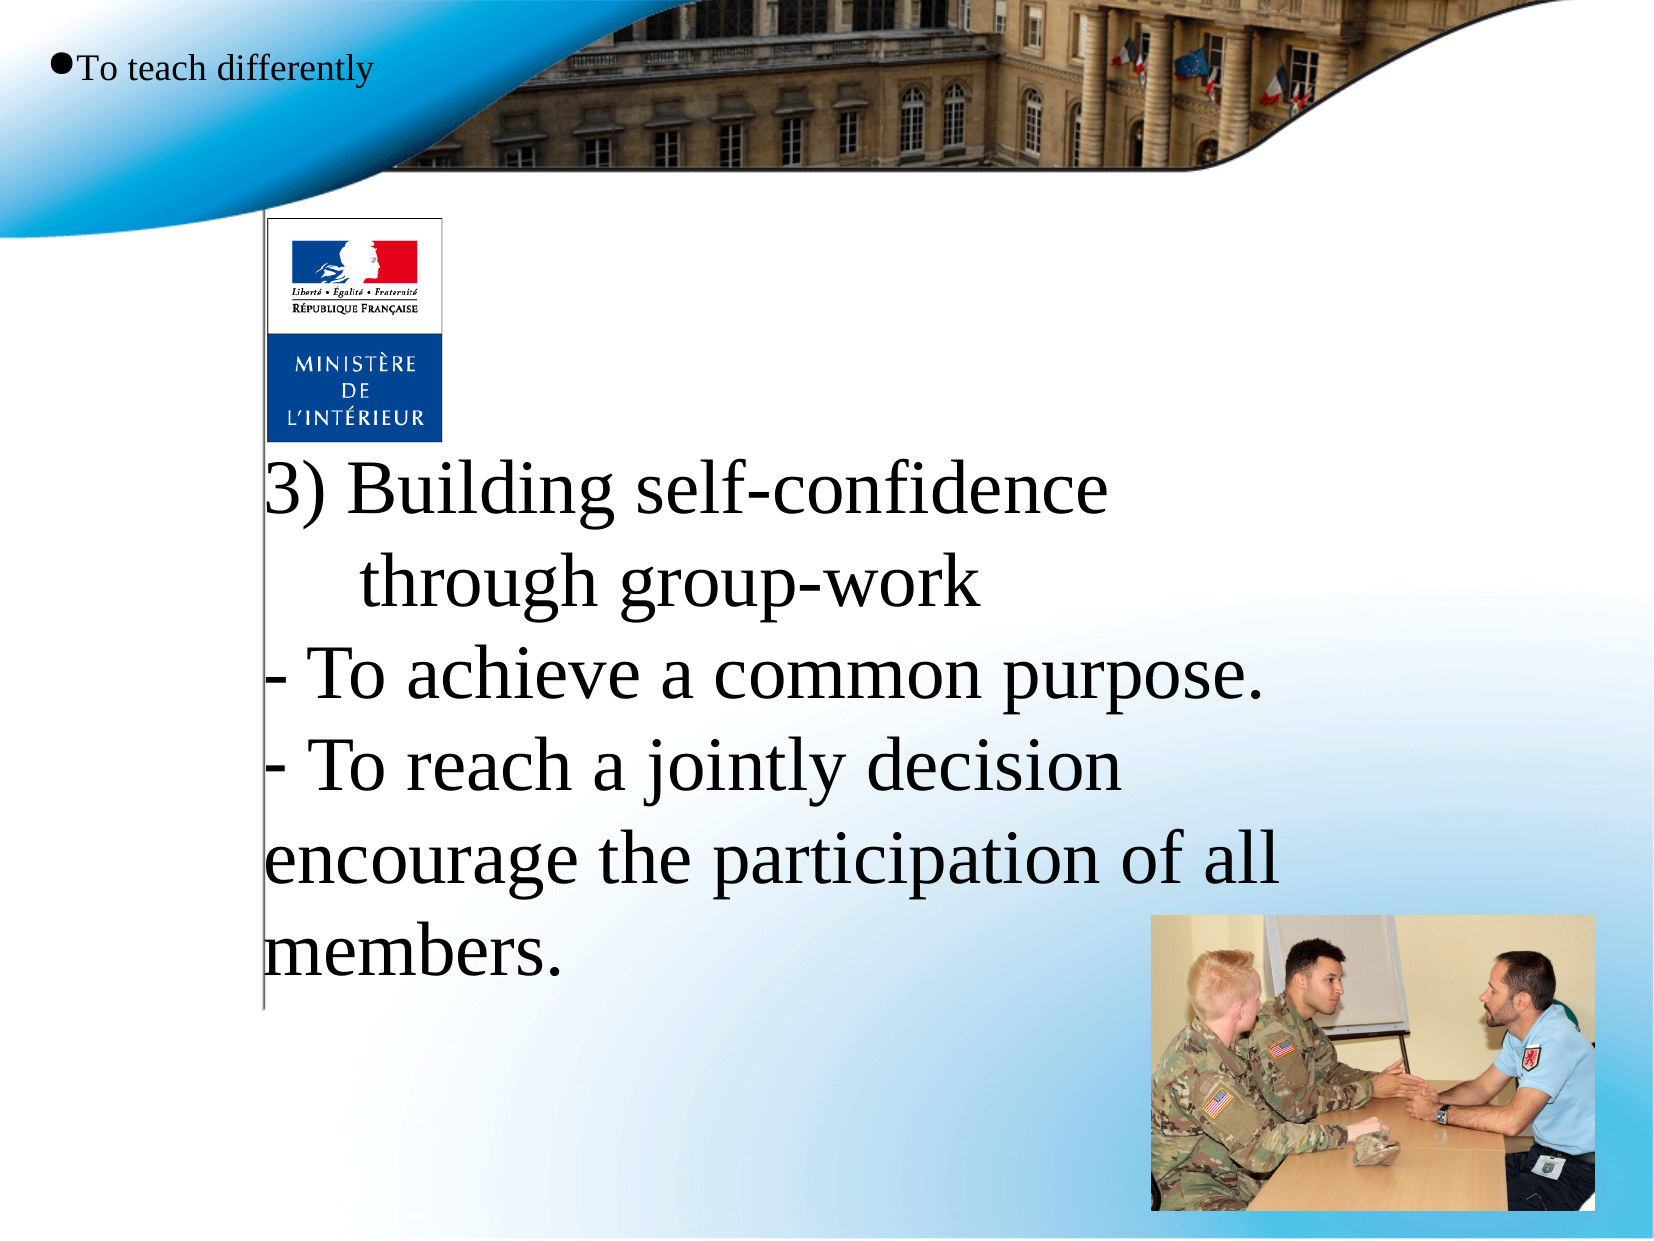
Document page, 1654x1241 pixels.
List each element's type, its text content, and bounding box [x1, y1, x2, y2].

text_box 3) Building self-confidence through group-work - To achieve a common purpose. To reach a jointly decision encourage the participation of all members. [248, 429, 1548, 907]
picture [0, 0, 1654, 1240]
text_box To teach differently [32, 35, 414, 141]
